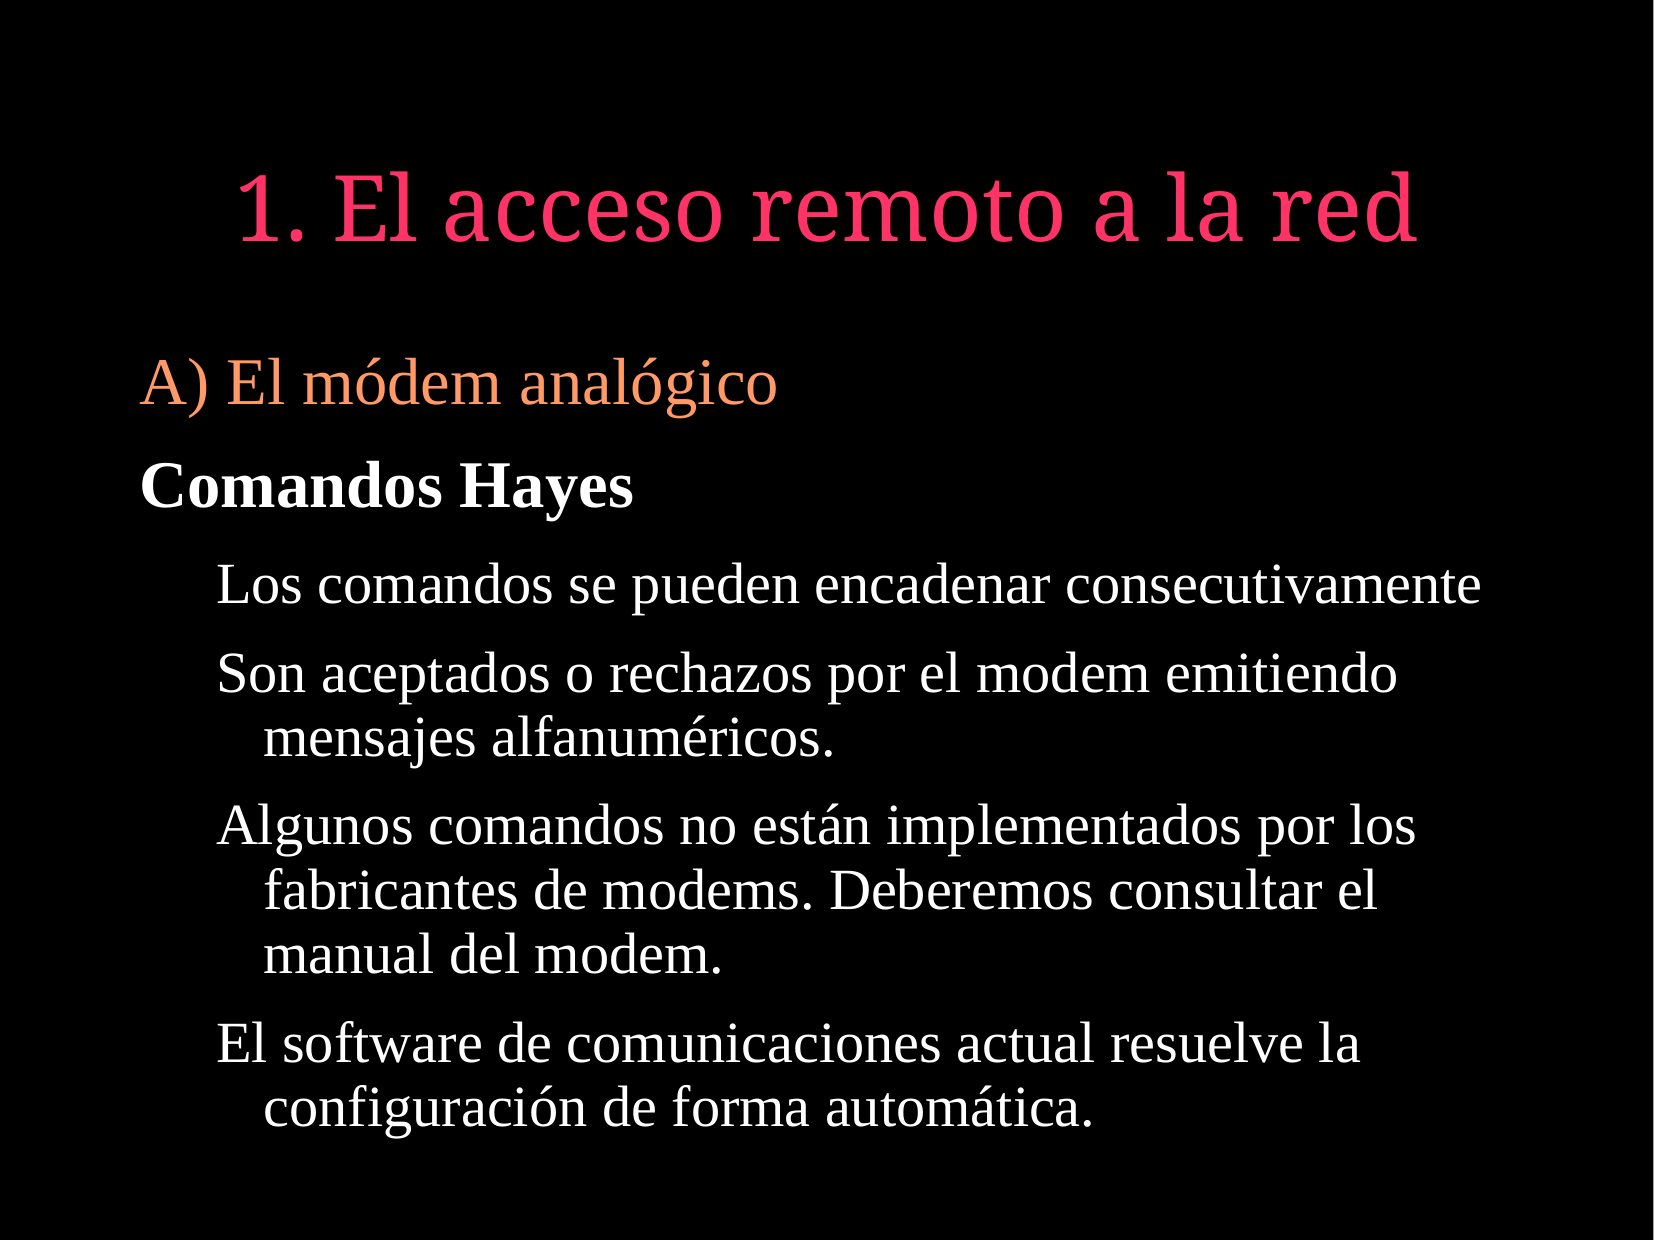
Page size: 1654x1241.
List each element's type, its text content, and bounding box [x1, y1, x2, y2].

title 1. El acceso remoto a la red [121, 102, 1534, 311]
list A) El módem analógico Comandos Hayes Los comandos se pueden encadenar consecutivamente Son aceptados o rechazos por el modem emitiendo mensajes alfanuméricos. Algunos comandos no están implementados por los fabricantes de modems. Deberemos consultar el manual del modem. El software de comunicaciones actual resuelve la configuración de forma automática. [121, 344, 1534, 1147]
